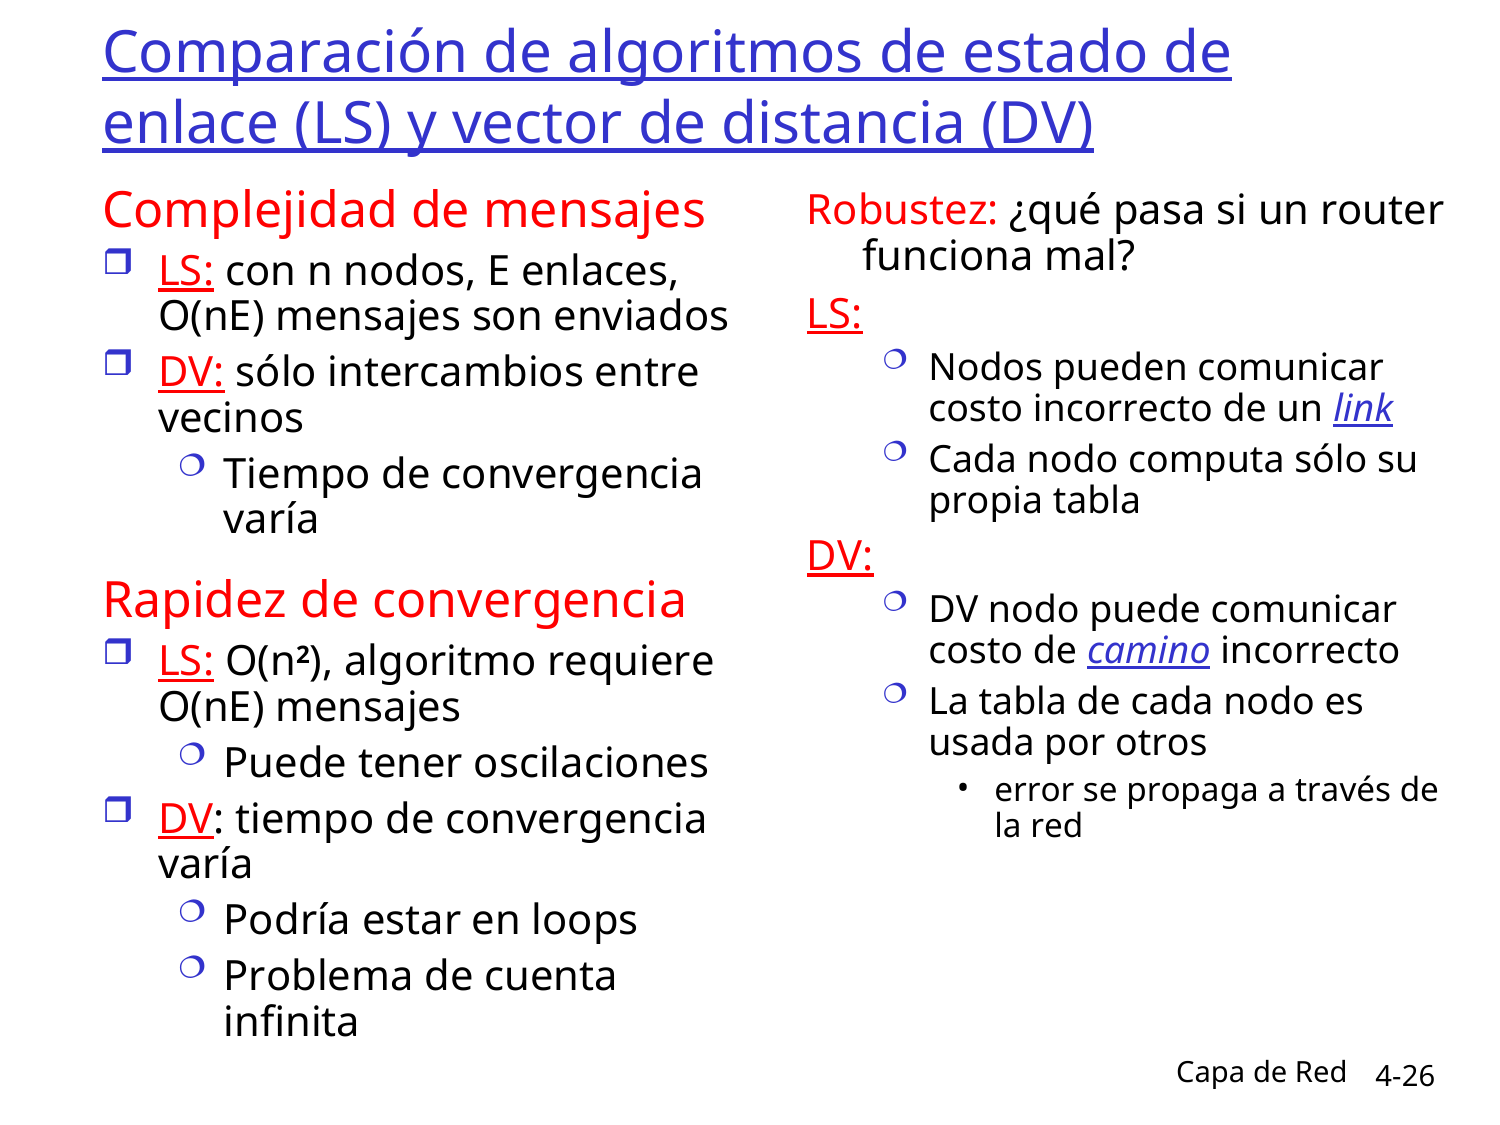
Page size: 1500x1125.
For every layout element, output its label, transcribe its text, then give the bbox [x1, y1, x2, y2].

list Complejidad de mensajes LS: con n nodos, E enlaces, O(nE) mensajes son enviados DV: sólo intercambios entre vecinos Tiempo de convergencia varía Rapidez de convergencia LS: O(n2), algoritmo requiere O(nE) mensajes Puede tener oscilaciones DV: tiempo de convergencia varía Podría estar en loops Problema de cuenta infinita [87, 176, 759, 1066]
title Comparación de algoritmos de estado de enlace (LS) y vector de distancia (DV) [87, 15, 1363, 158]
list Robustez: ¿qué pasa si un router funciona mal? LS: Nodos pueden comunicar costo incorrecto de un link Cada nodo computa sólo su propia tabla DV: DV nodo puede comunicar costo de camino incorrecto La tabla de cada nodo es usada por otros error se propaga a través de la red [792, 180, 1464, 1066]
